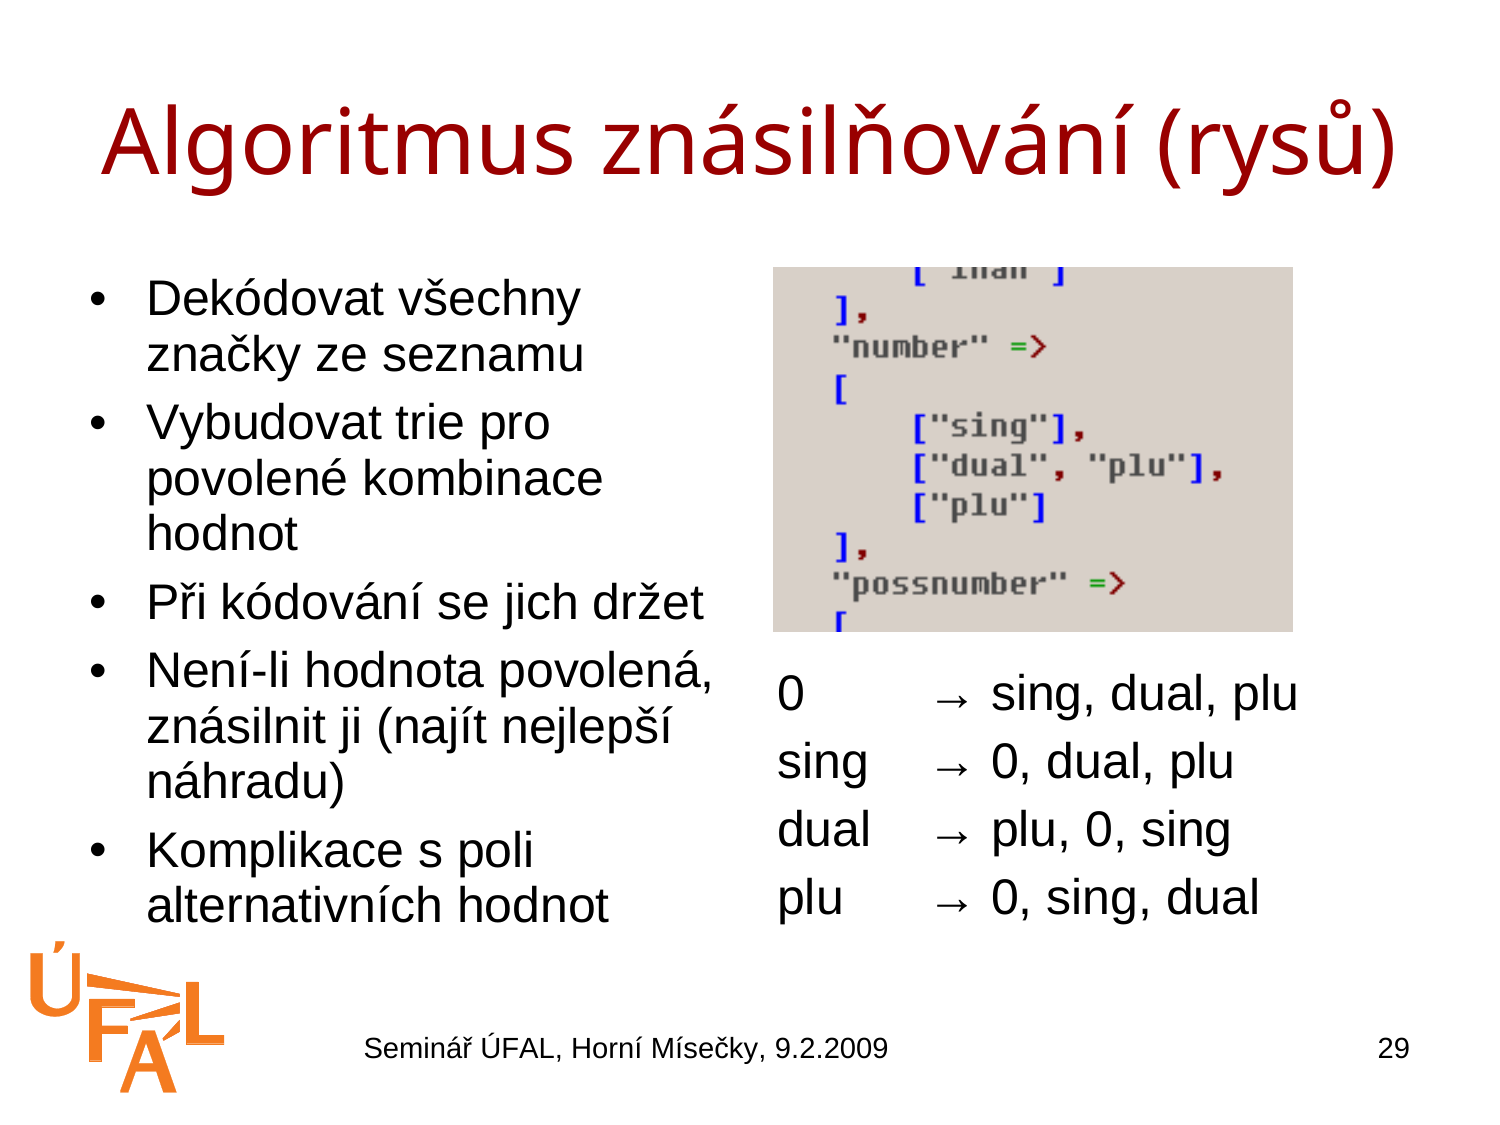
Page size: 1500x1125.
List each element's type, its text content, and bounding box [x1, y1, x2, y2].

list 0 → sing, dual, plu sing → 0, dual, plu dual → plu, 0, sing plu → 0, sing, dual [762, 656, 1426, 1005]
title Algoritmus znásilňování (rysů) [75, 45, 1426, 233]
picture [773, 267, 1293, 632]
list Dekódovat všechny značky ze seznamu Vybudovat trie pro povolené kombinace hodnot Při kódování se jich držet Není-li hodnota povolená, znásilnit ji (najít nejlepší náhradu) Komplikace s poli alternativních hodnot [75, 262, 738, 1006]
